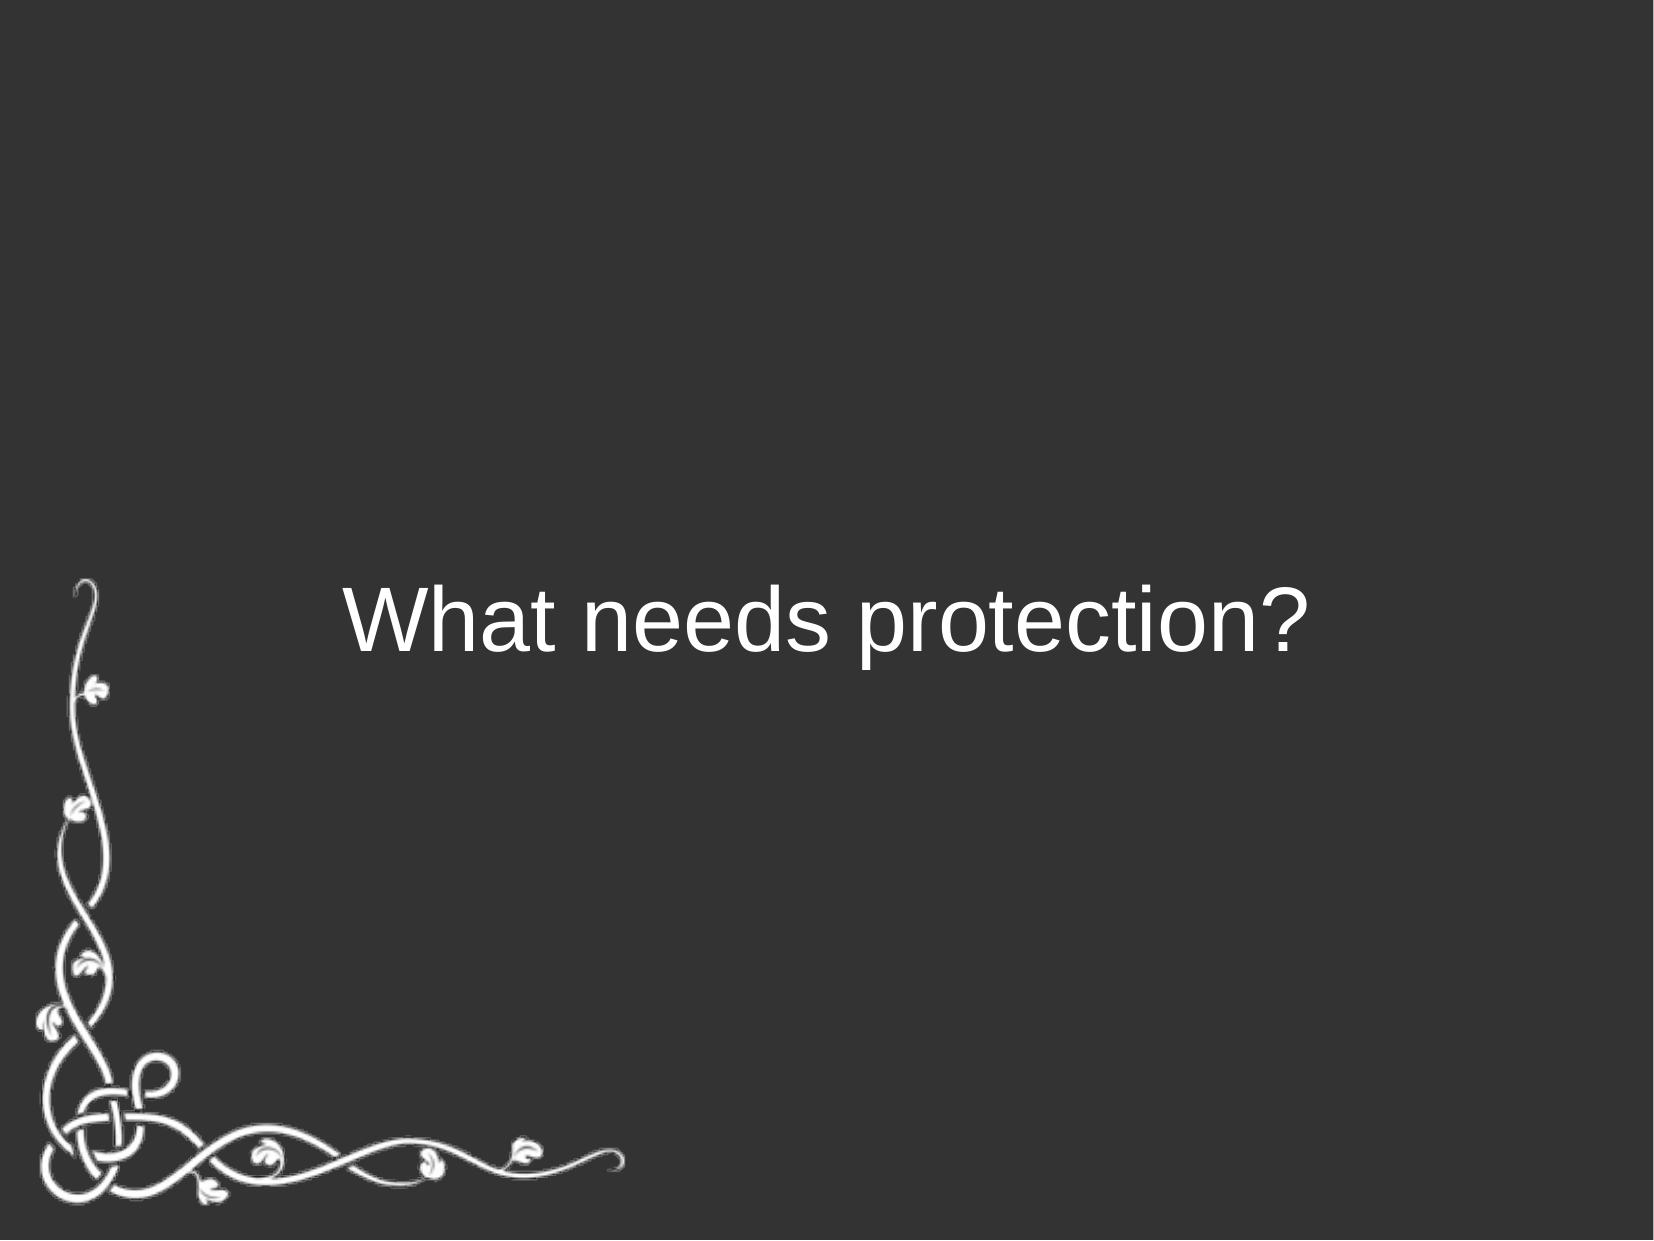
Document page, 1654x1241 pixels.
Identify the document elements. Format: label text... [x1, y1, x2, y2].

picture [0, 525, 682, 1241]
title What needs protection? [82, 516, 1571, 724]
